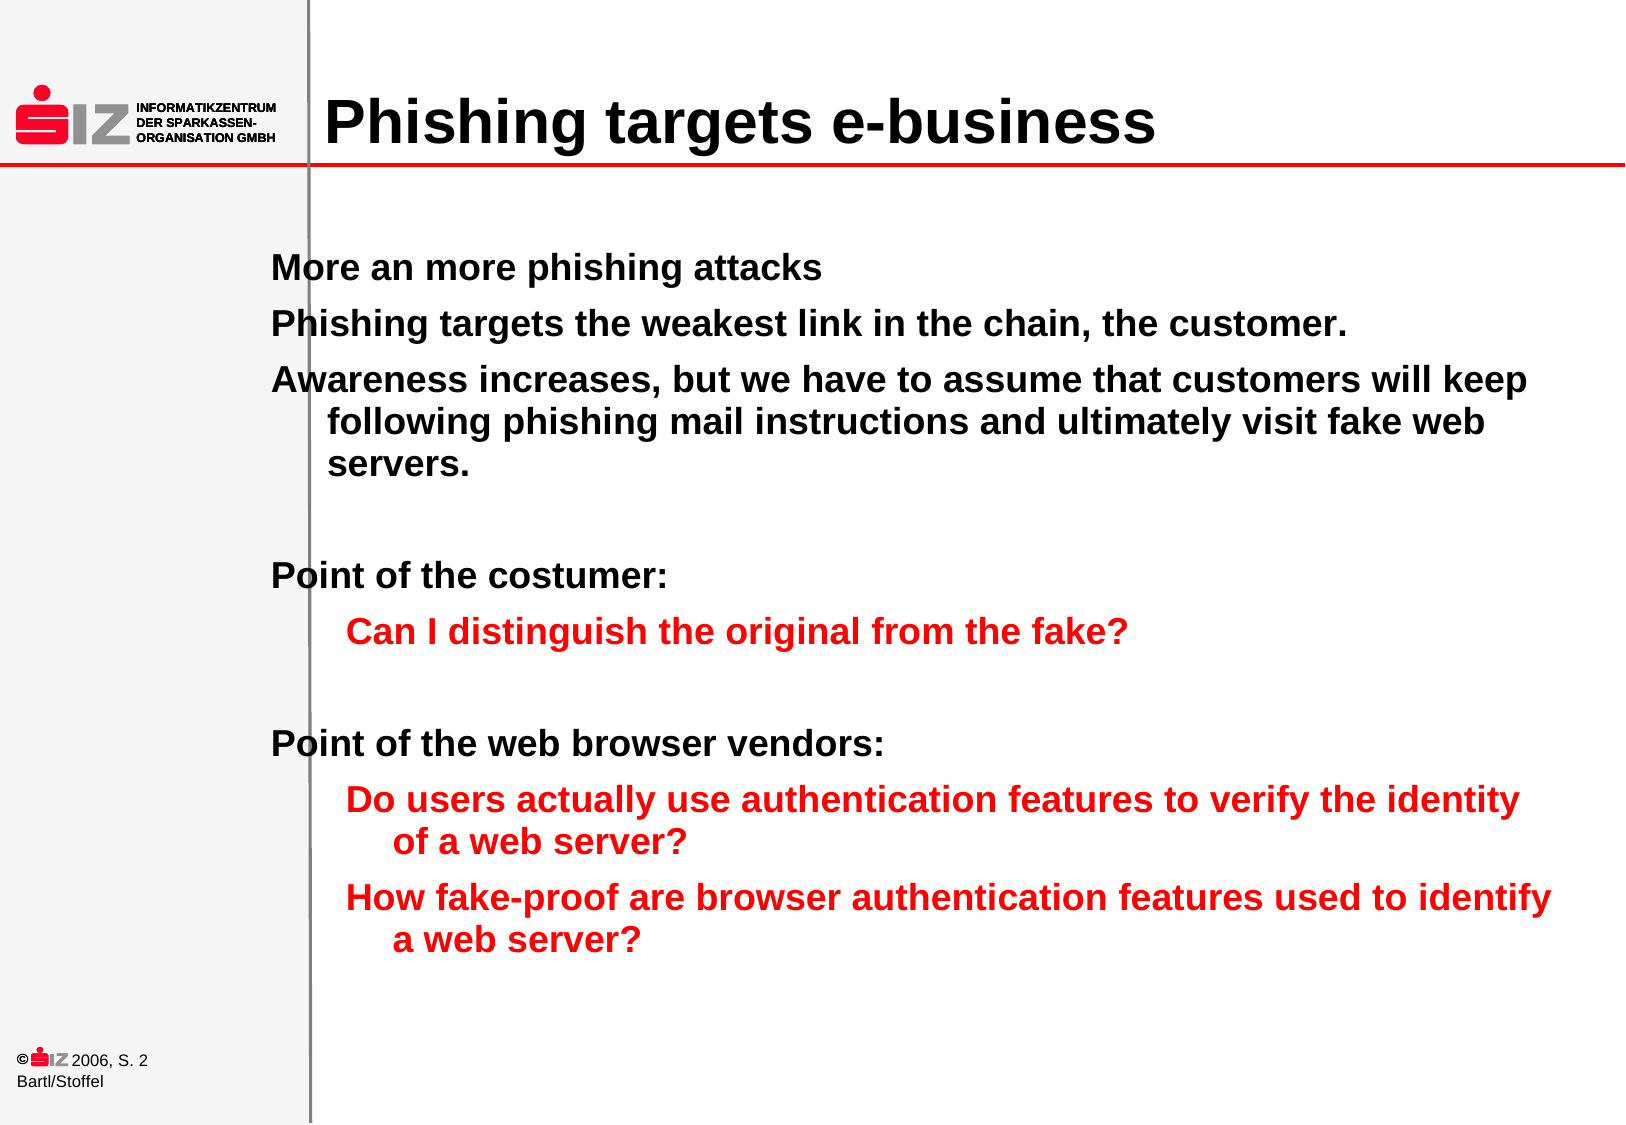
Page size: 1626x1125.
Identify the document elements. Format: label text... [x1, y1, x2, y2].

title Phishing targets e-business [319, 91, 1558, 156]
list More an more phishing attacks Phishing targets the weakest link in the chain, the customer. Awareness increases, but we have to assume that customers will keep following phishing mail instructions and ultimately visit fake web servers. Point of the costumer: Can I distinguish the original from the fake? Point of the web browser vendors: Do users actually use authentication features to verify the identity of a web server? How fake-proof are browser authentication features used to identify a web server? [270, 190, 1559, 1007]
